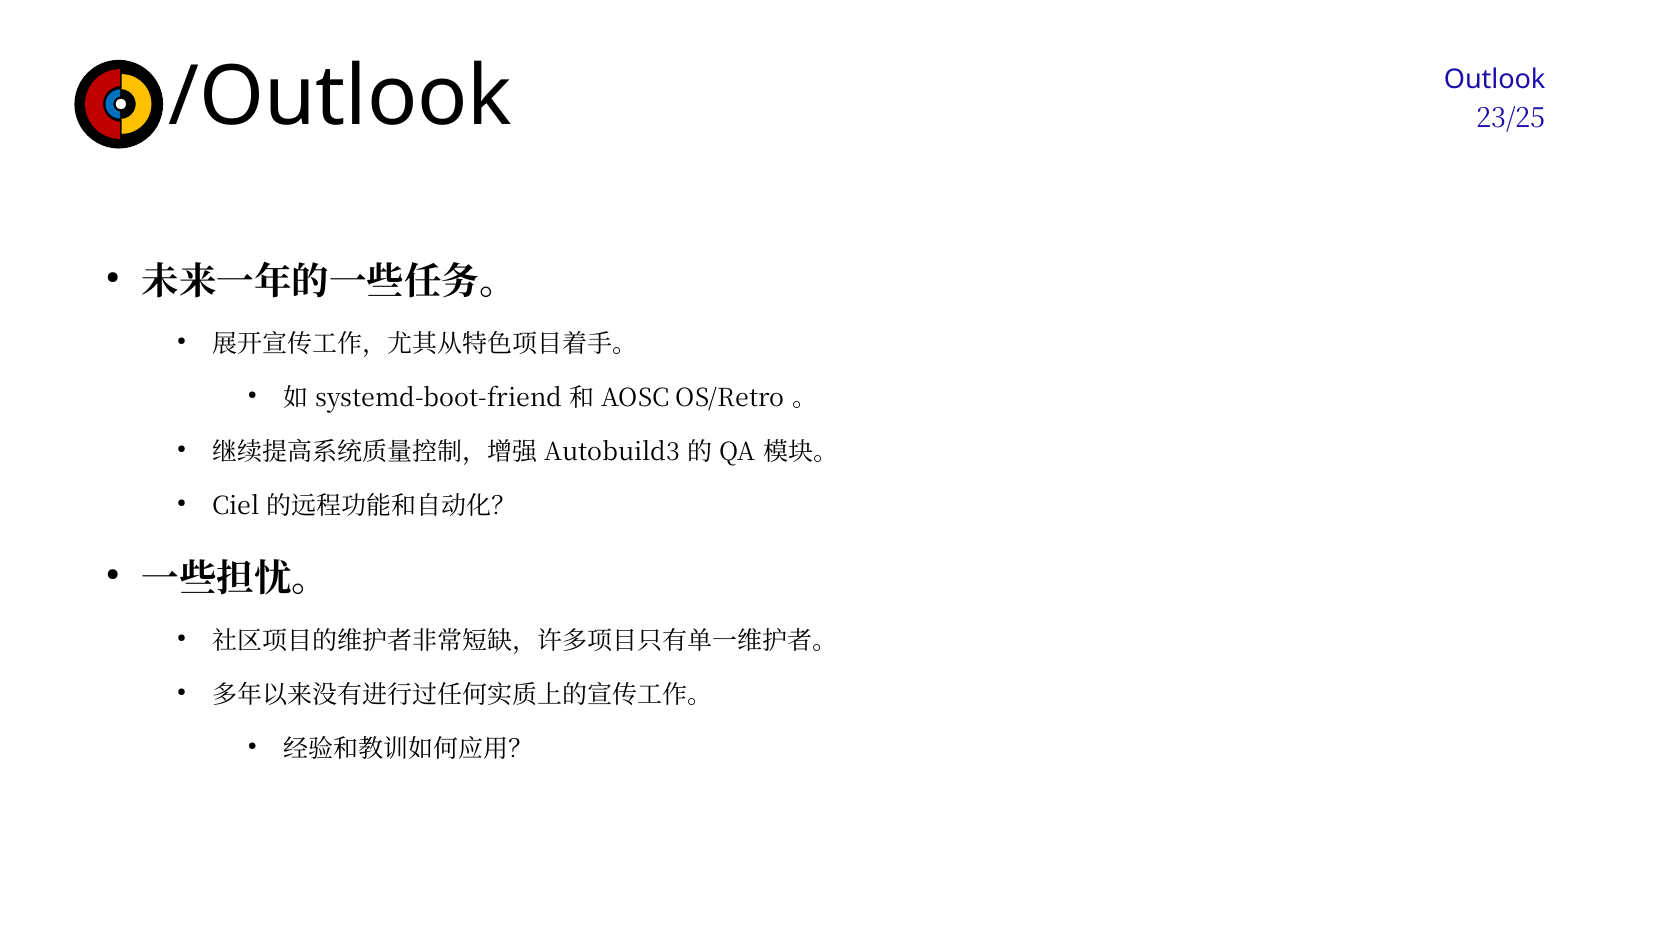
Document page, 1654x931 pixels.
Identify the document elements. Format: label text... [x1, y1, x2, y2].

picture [71, 57, 153, 151]
text_box /Outlook [153, 28, 739, 224]
text_box Outlook 2/25 [1429, 52, 1592, 223]
text_box 未来一年的一些任务。 展开宣传工作，尤其从特色项目着手。 如systemd-boot-friend和AOSC OS/Retro。 继续提高系统质量控制，增强Autobuild3的QA模块。 Ciel的远程功能和自动化？ 一些担忧。 社区项目的维护者非常短缺，许多项目只有单一维护者。 多年以来没有进行过任何实质上的宣传工作。 经验和教训如何应用？ [106, 224, 1329, 819]
